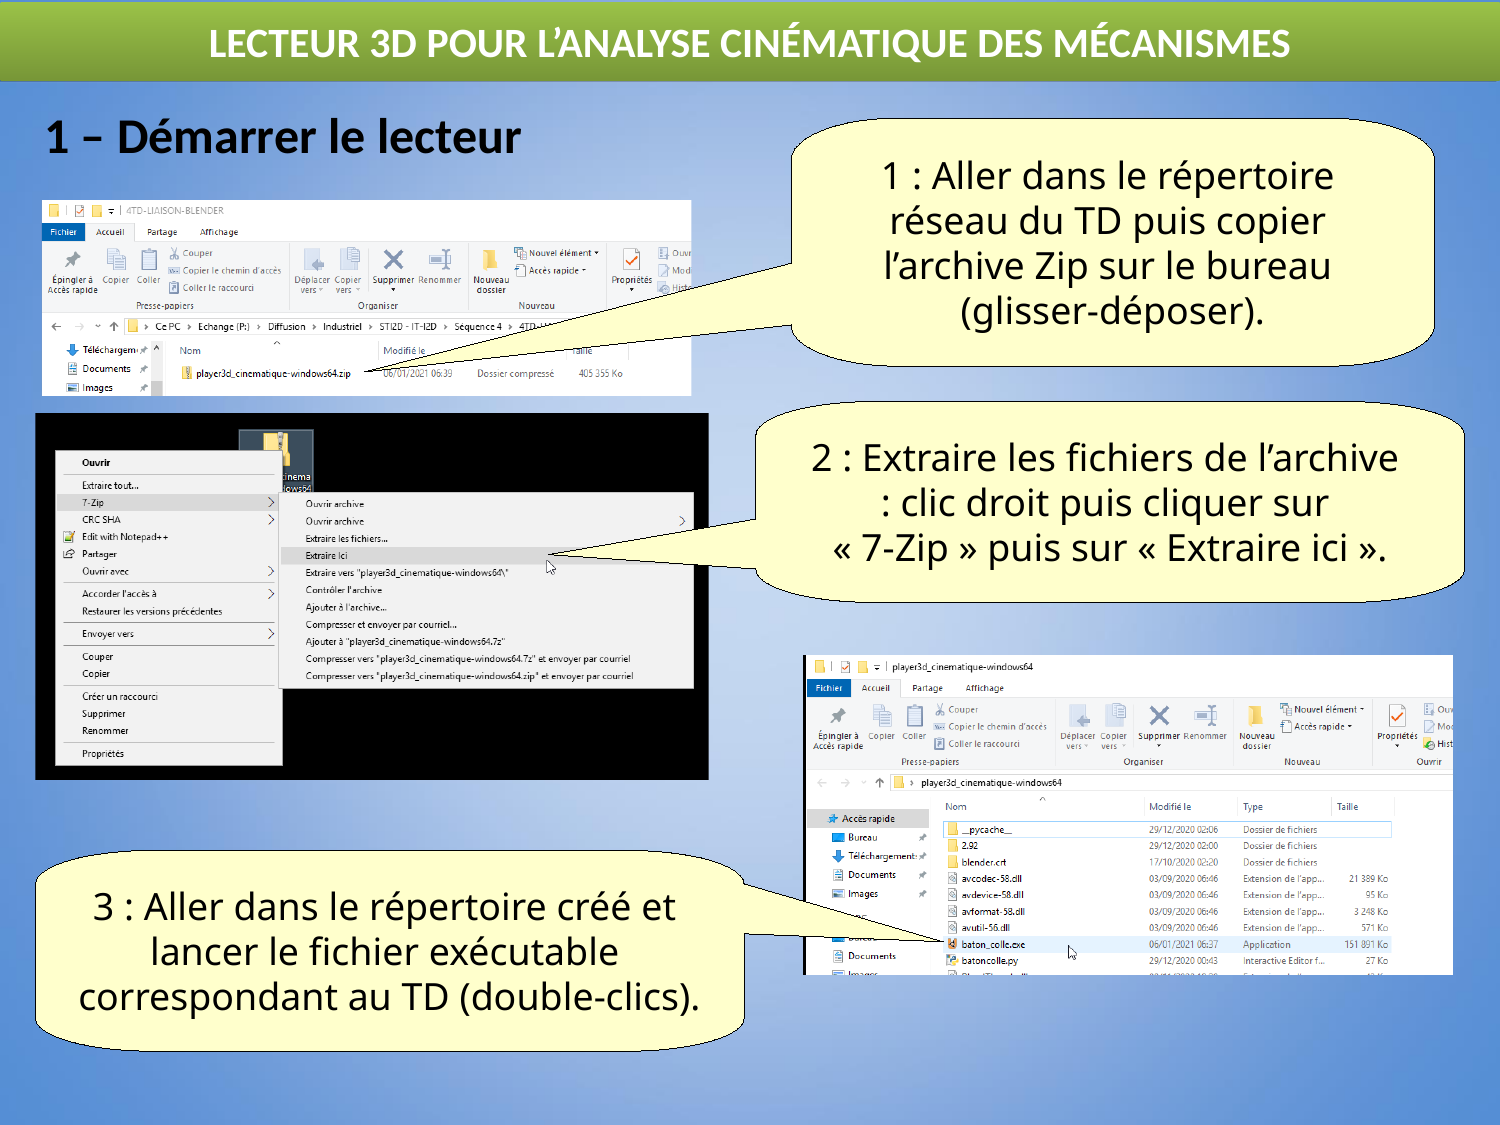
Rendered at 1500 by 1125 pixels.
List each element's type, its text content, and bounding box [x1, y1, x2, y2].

text_box 1 : Aller dans le répertoire réseau du TD puis copier l’archive Zip sur le bureau (glisser-déposer). [364, 118, 1435, 372]
text_box 1 – Démarrer le lecteur [44, 109, 884, 159]
text_box 2 : Extraire les fichiers de l’archive : clic droit puis cliquer sur « 7-Zip » puis sur « Extraire ici ». [548, 401, 1465, 603]
text_box 3 : Aller dans le répertoire créé et lancer le fichier exécutable correspondant au TD (double-clics). [35, 850, 944, 1052]
text_box Lecteur 3D pour l’analyse cinématique des mécanismes [0, 2, 1500, 81]
picture [0, 81, 1500, 1125]
